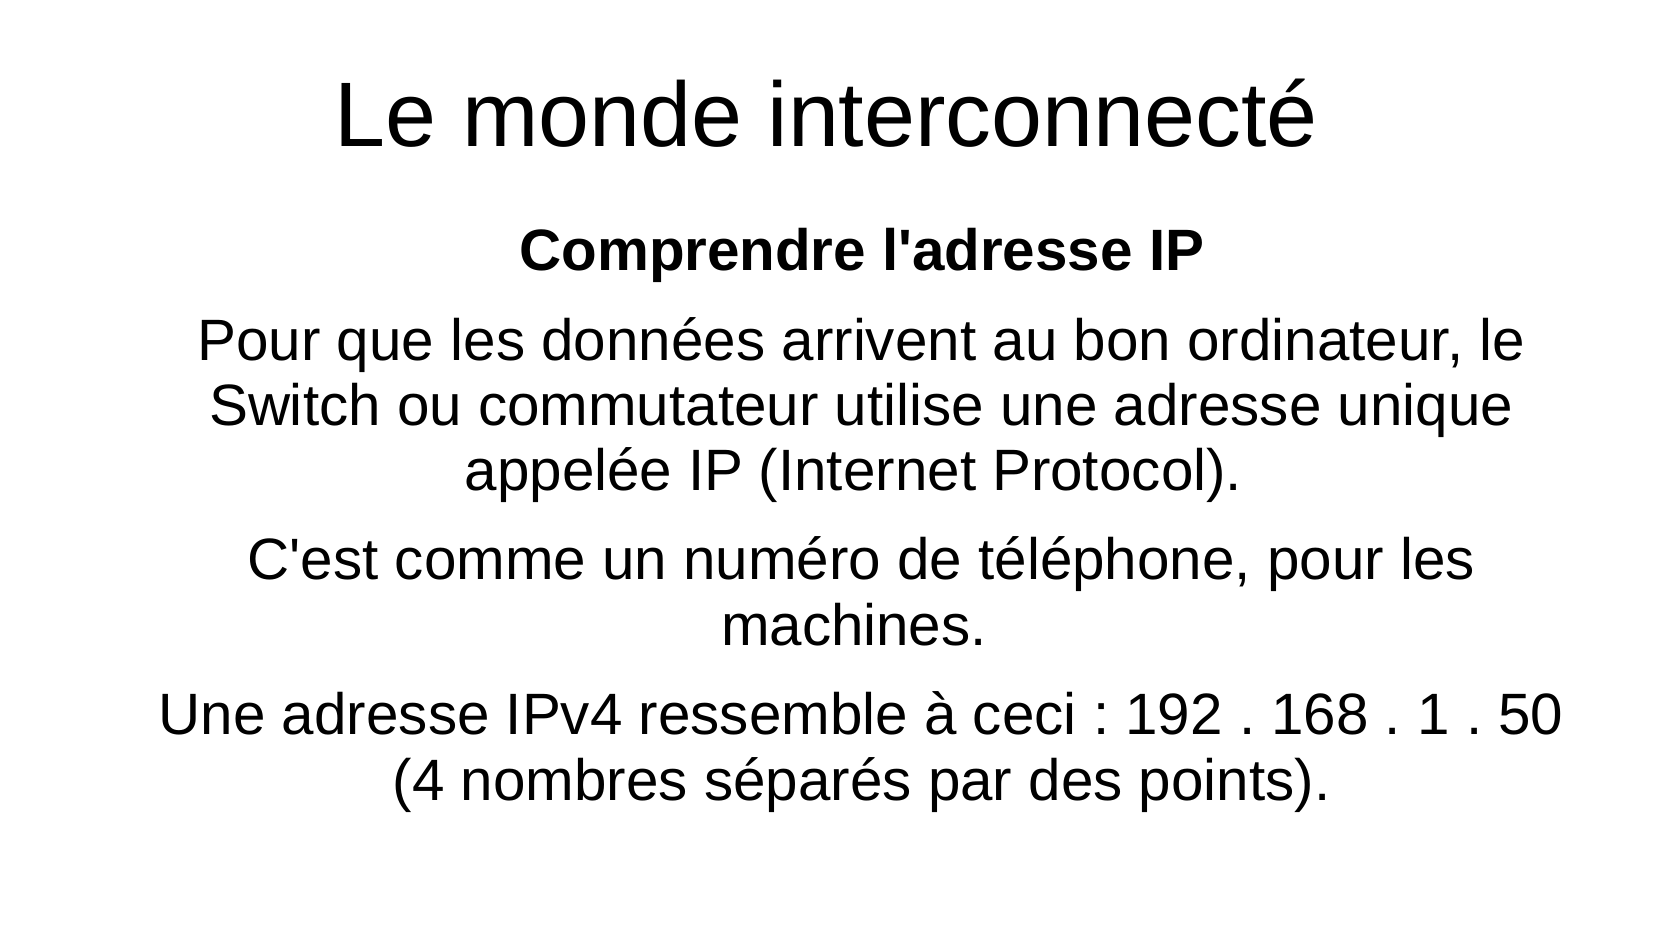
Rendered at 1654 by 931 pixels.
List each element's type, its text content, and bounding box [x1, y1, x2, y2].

title Le monde interconnecté [82, 37, 1571, 193]
list Comprendre l'adresse IP Pour que les données arrivent au bon ordinateur, le Switch ou commutateur utilise une adresse unique appelée IP (Internet Protocol). C'est comme un numéro de téléphone, pour les machines. Une adresse IPv4 ressemble à ceci : 192 . 168 . 1 . 50 (4 nombres séparés par des points). [82, 217, 1571, 758]
